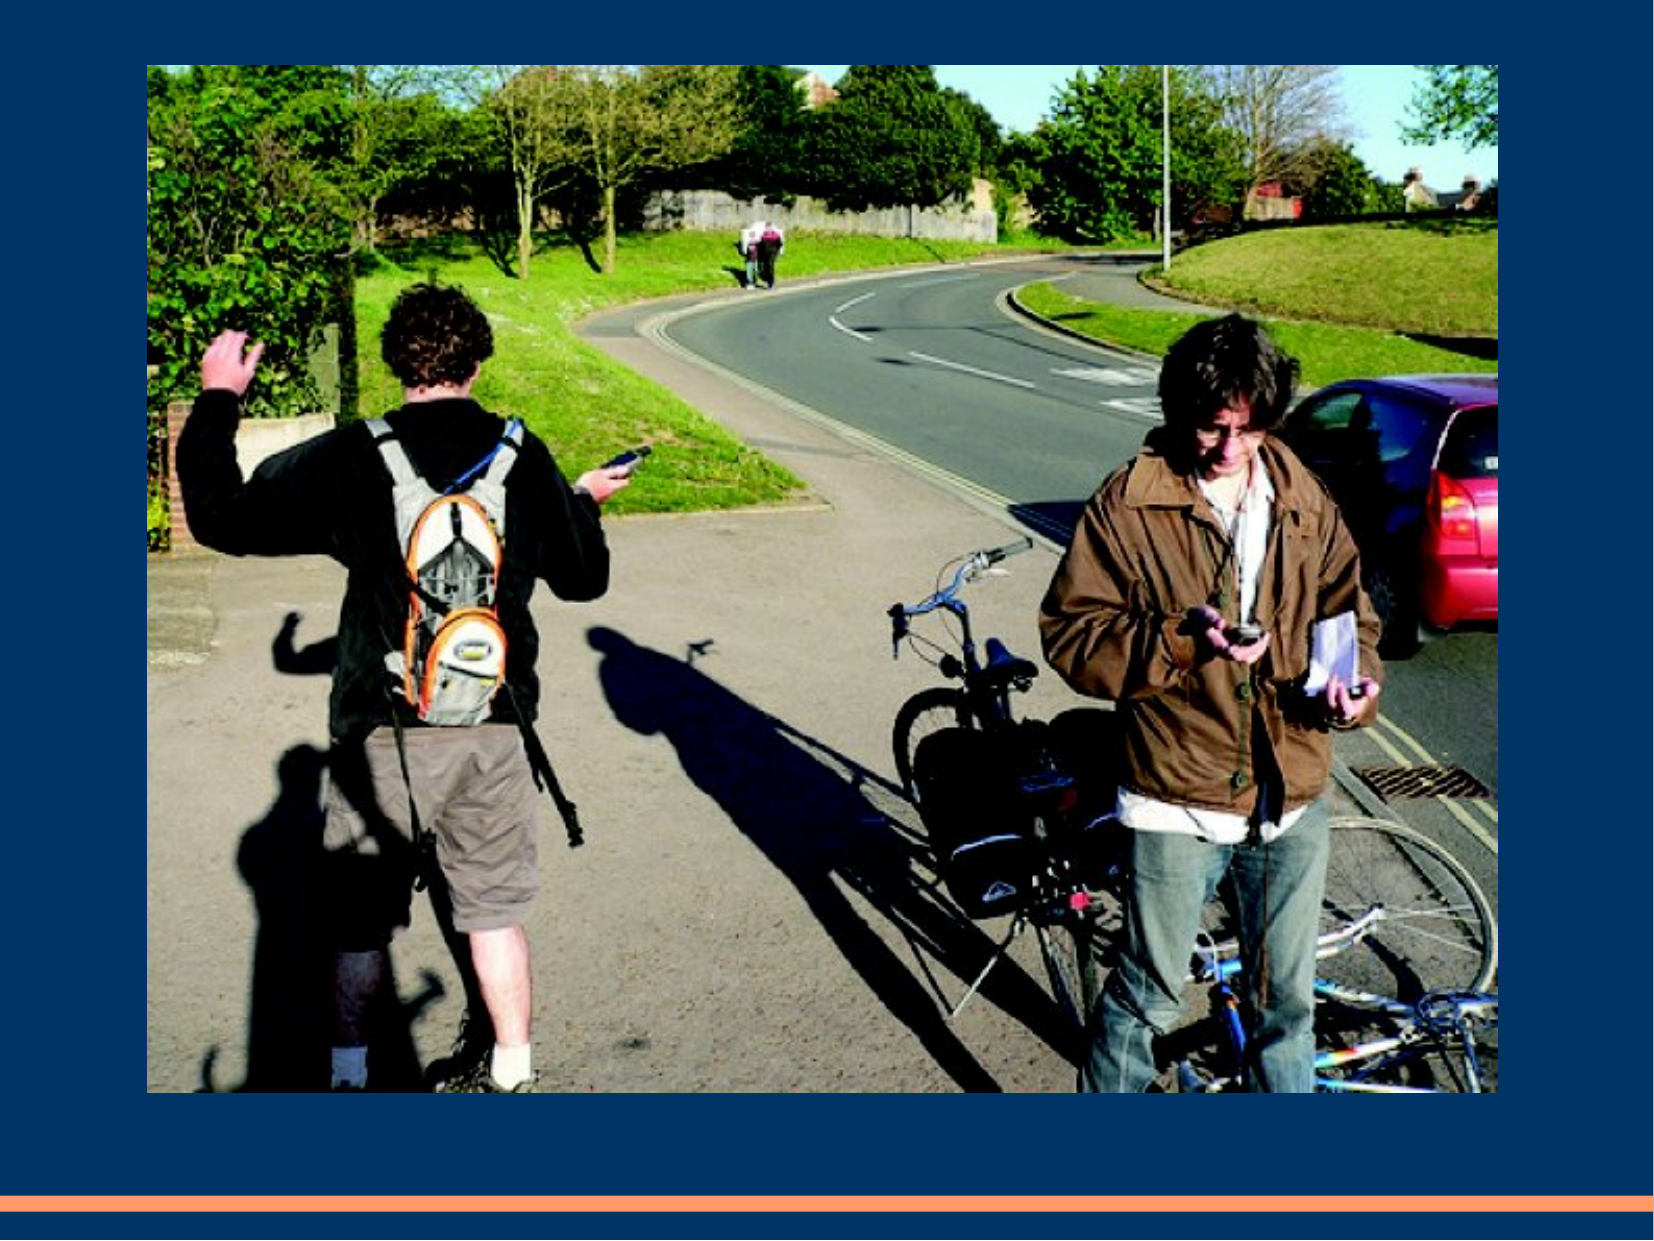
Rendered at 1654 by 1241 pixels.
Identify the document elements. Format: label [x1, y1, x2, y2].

picture [147, 65, 1498, 1093]
